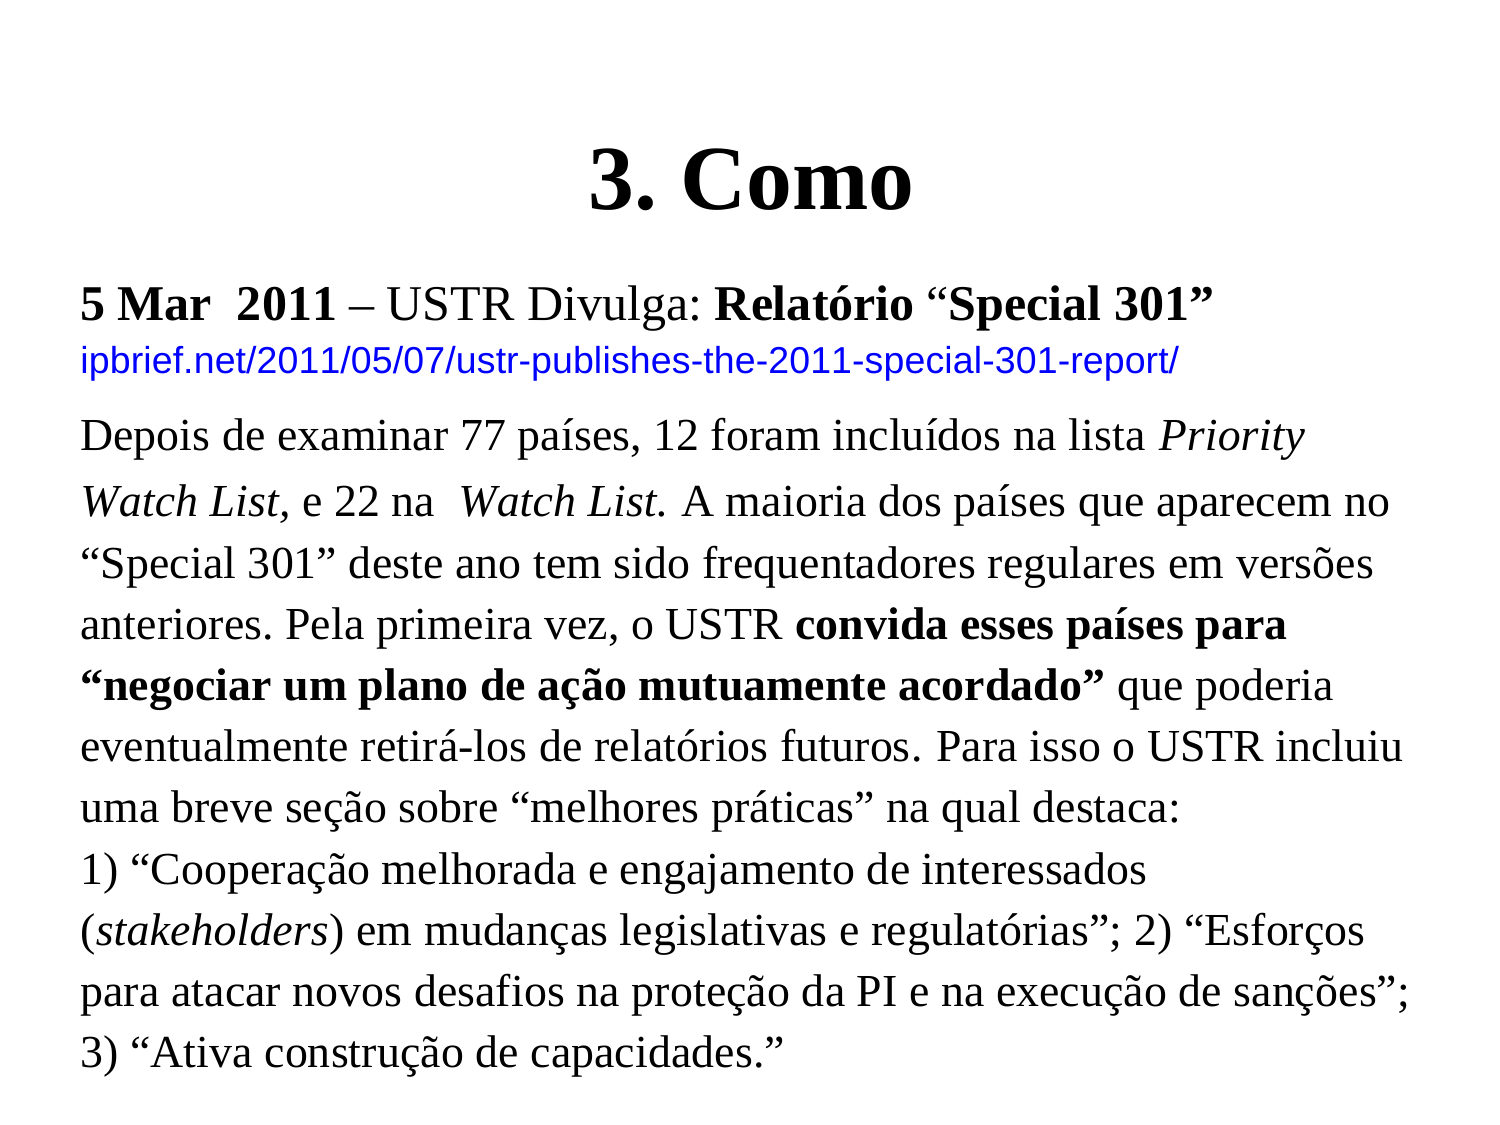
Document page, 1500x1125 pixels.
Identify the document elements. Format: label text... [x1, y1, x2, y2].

text_box 5 Mar 2011 – USTR Divulga: Relatório “Special 301” ipbrief.net/2011/05/07/ustr-publishes-the-2011-special-301-report/ Depois de examinar 77 países, 12 foram incluídos na lista Priority Watch List, e 22 na Watch List. A maioria dos países que aparecem no “Special 301” deste ano tem sido frequentadores regulares em versões anteriores. Pela primeira vez, o USTR convida esses países para “negociar um plano de ação mutuamente acordado” que poderia eventualmente retirá-los de relatórios futuros. Para isso o USTR incluiu uma breve seção sobre “melhores práticas” na qual destaca: 1) “Cooperação melhorada e engajamento de interessados (stakeholders) em mudanças legislativas e regulatórias”; 2) “Esforços para atacar novos desafios na proteção da PI e na execução de sanções”; 3) “Ativa construção de capacidades.” [65, 257, 1430, 1086]
title 3. Como [87, 52, 1416, 257]
